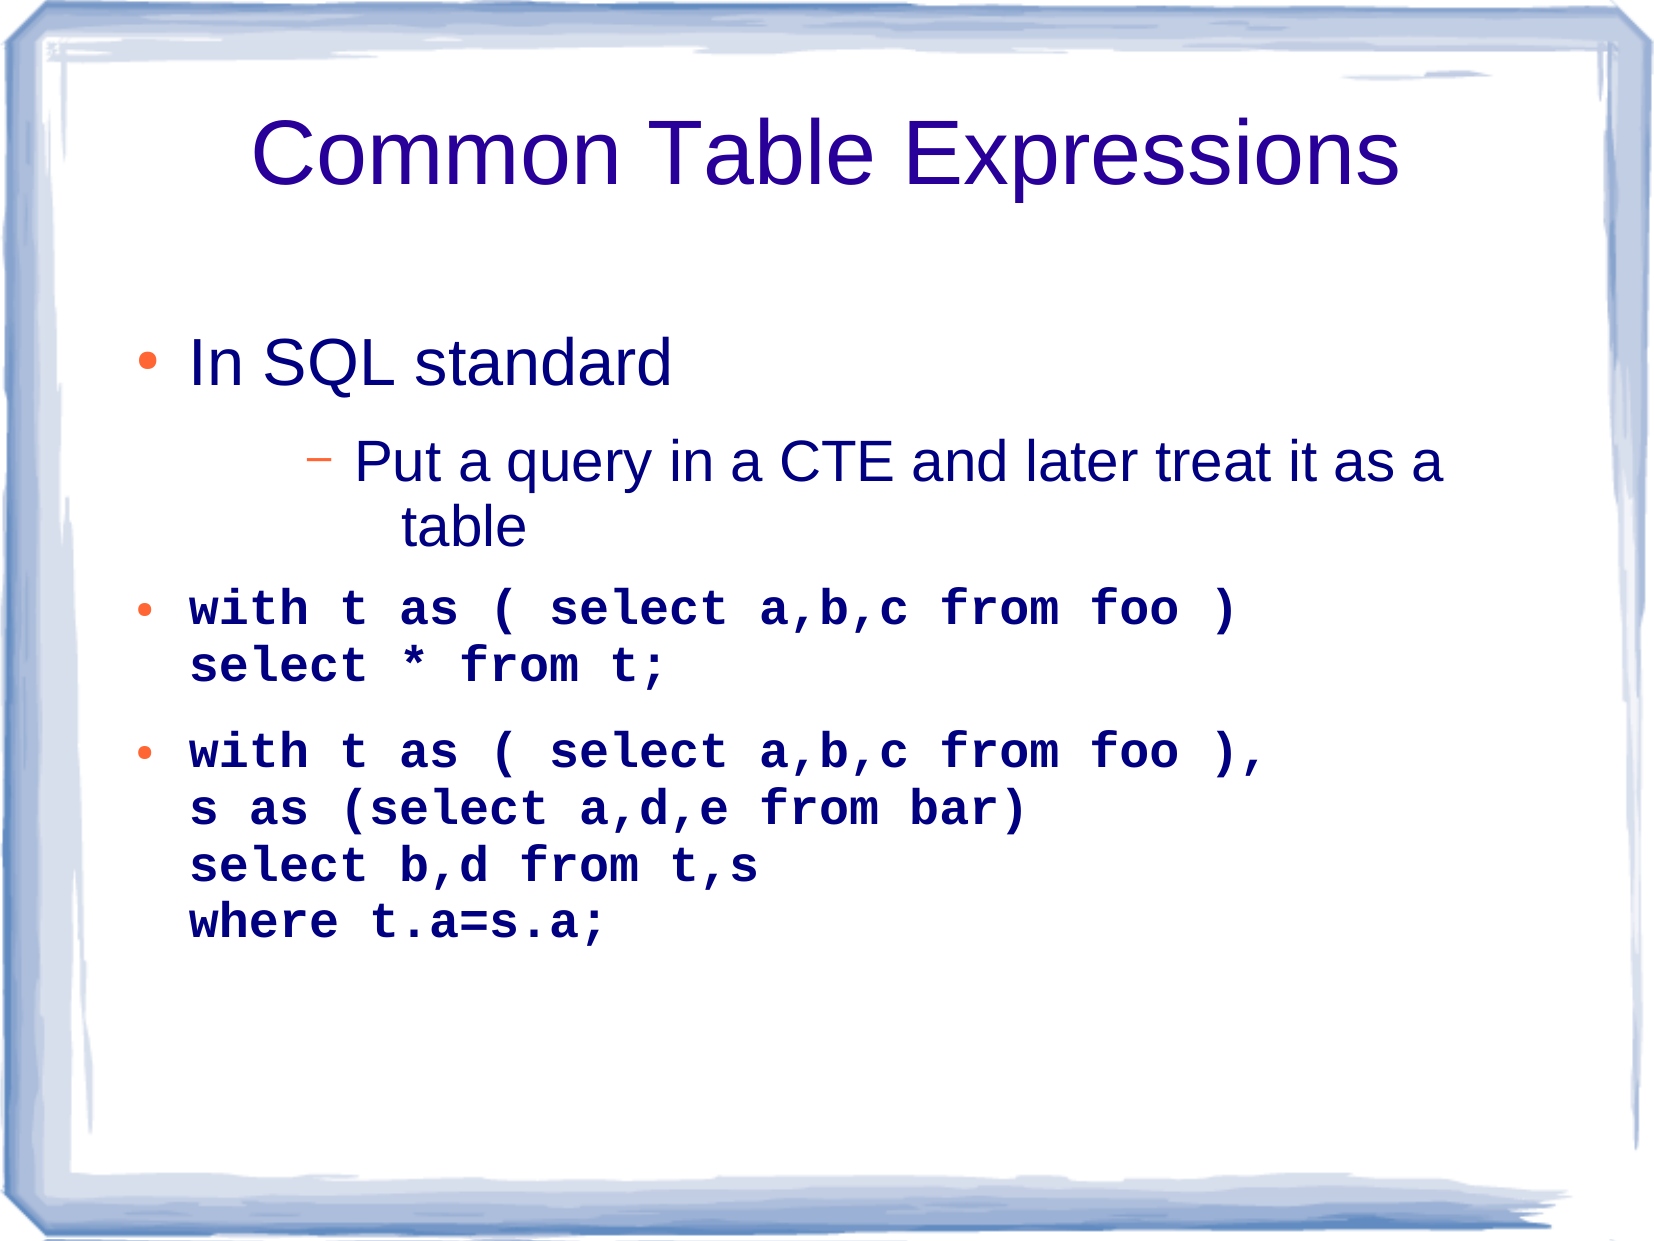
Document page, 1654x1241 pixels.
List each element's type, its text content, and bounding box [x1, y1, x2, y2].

title Common Table Expressions [82, 56, 1571, 250]
list In SQL standard Put a query in a CTE and later treat it as a table with t as ( select a,b,c from foo ) select * from t; with t as ( select a,b,c from foo ), s as (select a,d,e from bar) select b,d from t,s where t.a=s.a; [118, 324, 1571, 990]
picture [0, 0, 1654, 1241]
